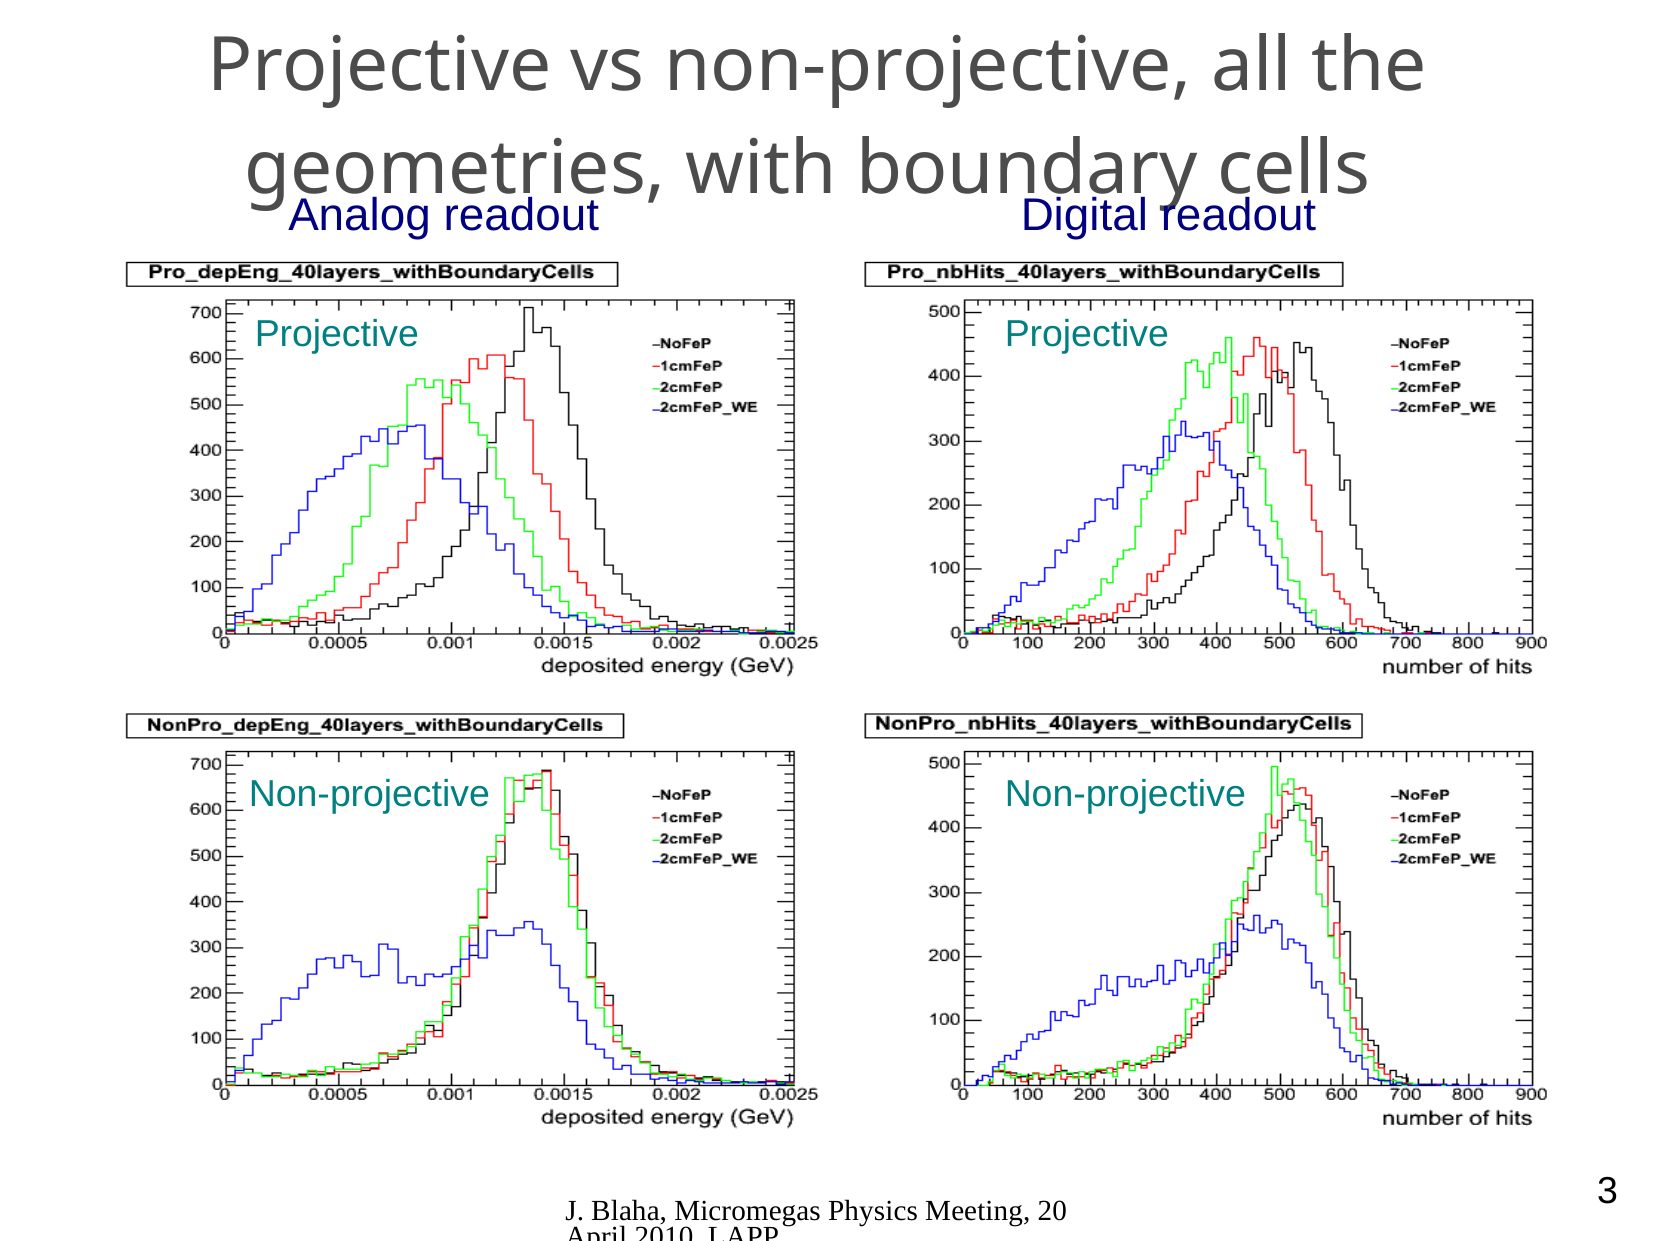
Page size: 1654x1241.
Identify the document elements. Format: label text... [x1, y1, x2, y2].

text_box Projective [240, 304, 434, 362]
text_box Digital readout [1006, 181, 1369, 248]
text_box Projective [990, 304, 1184, 362]
text_box Analog readout [273, 181, 666, 248]
title Projective vs non-projective, all the geometries, with boundary cells [0, 18, 1635, 208]
text_box 3 [1582, 1161, 1633, 1219]
picture [107, 252, 1584, 1155]
text_box Non-projective [234, 765, 505, 823]
text_box Non-projective [990, 765, 1261, 823]
